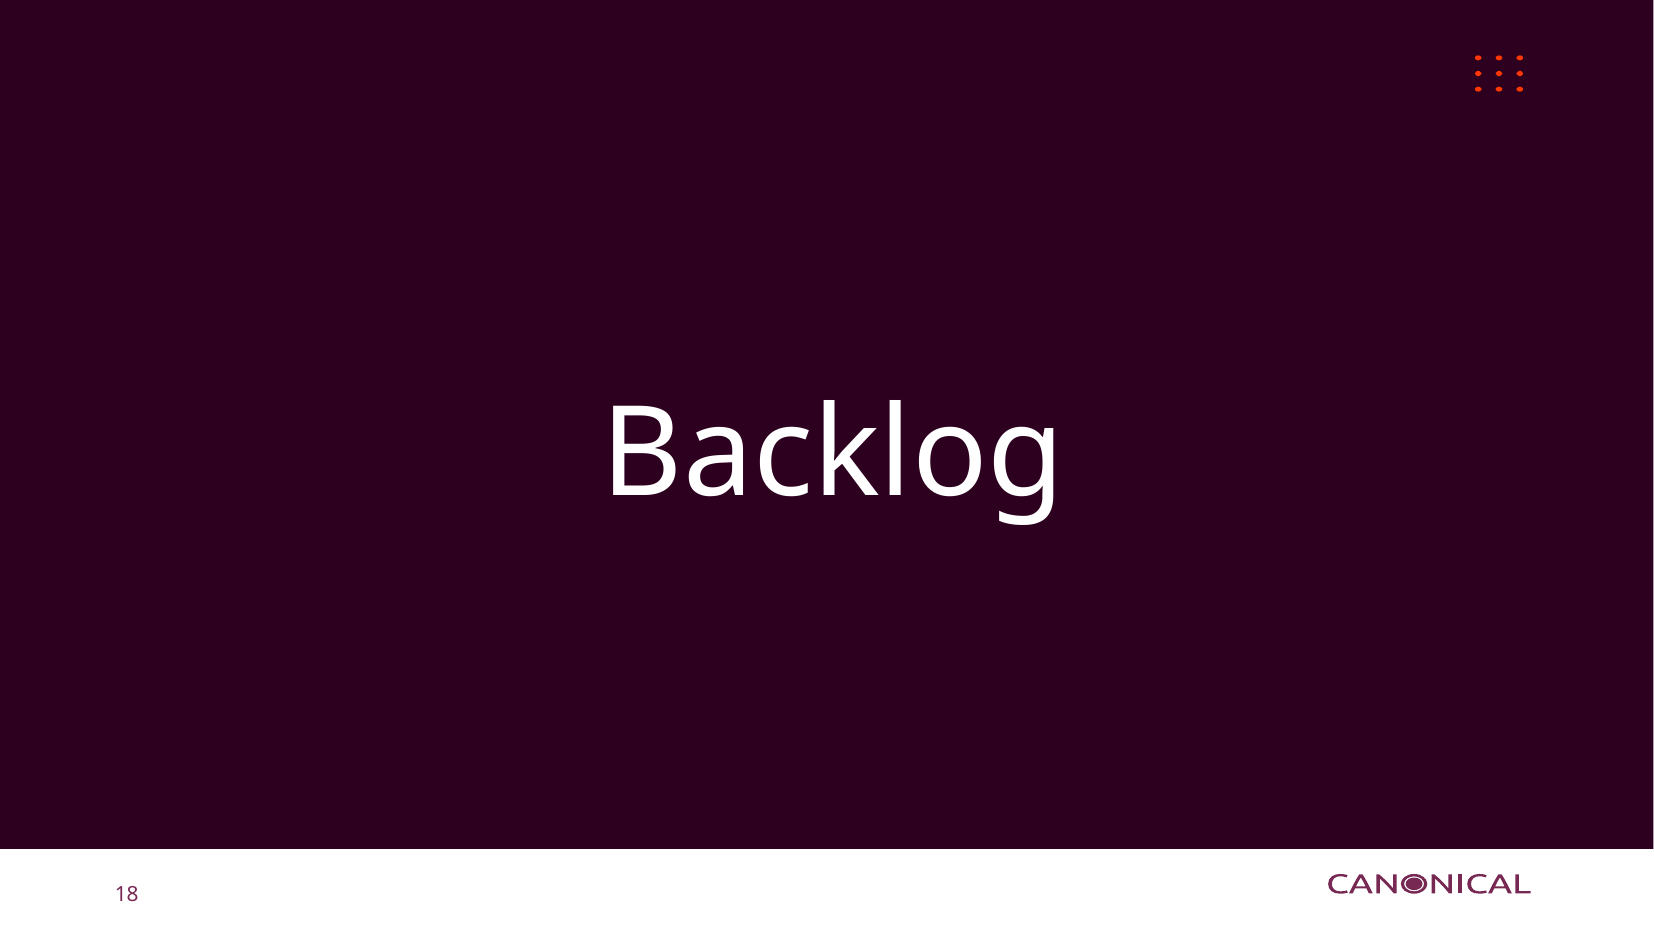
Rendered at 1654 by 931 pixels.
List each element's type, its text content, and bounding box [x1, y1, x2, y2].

text_box Backlog [587, 354, 1067, 510]
picture [0, 0, 1654, 849]
